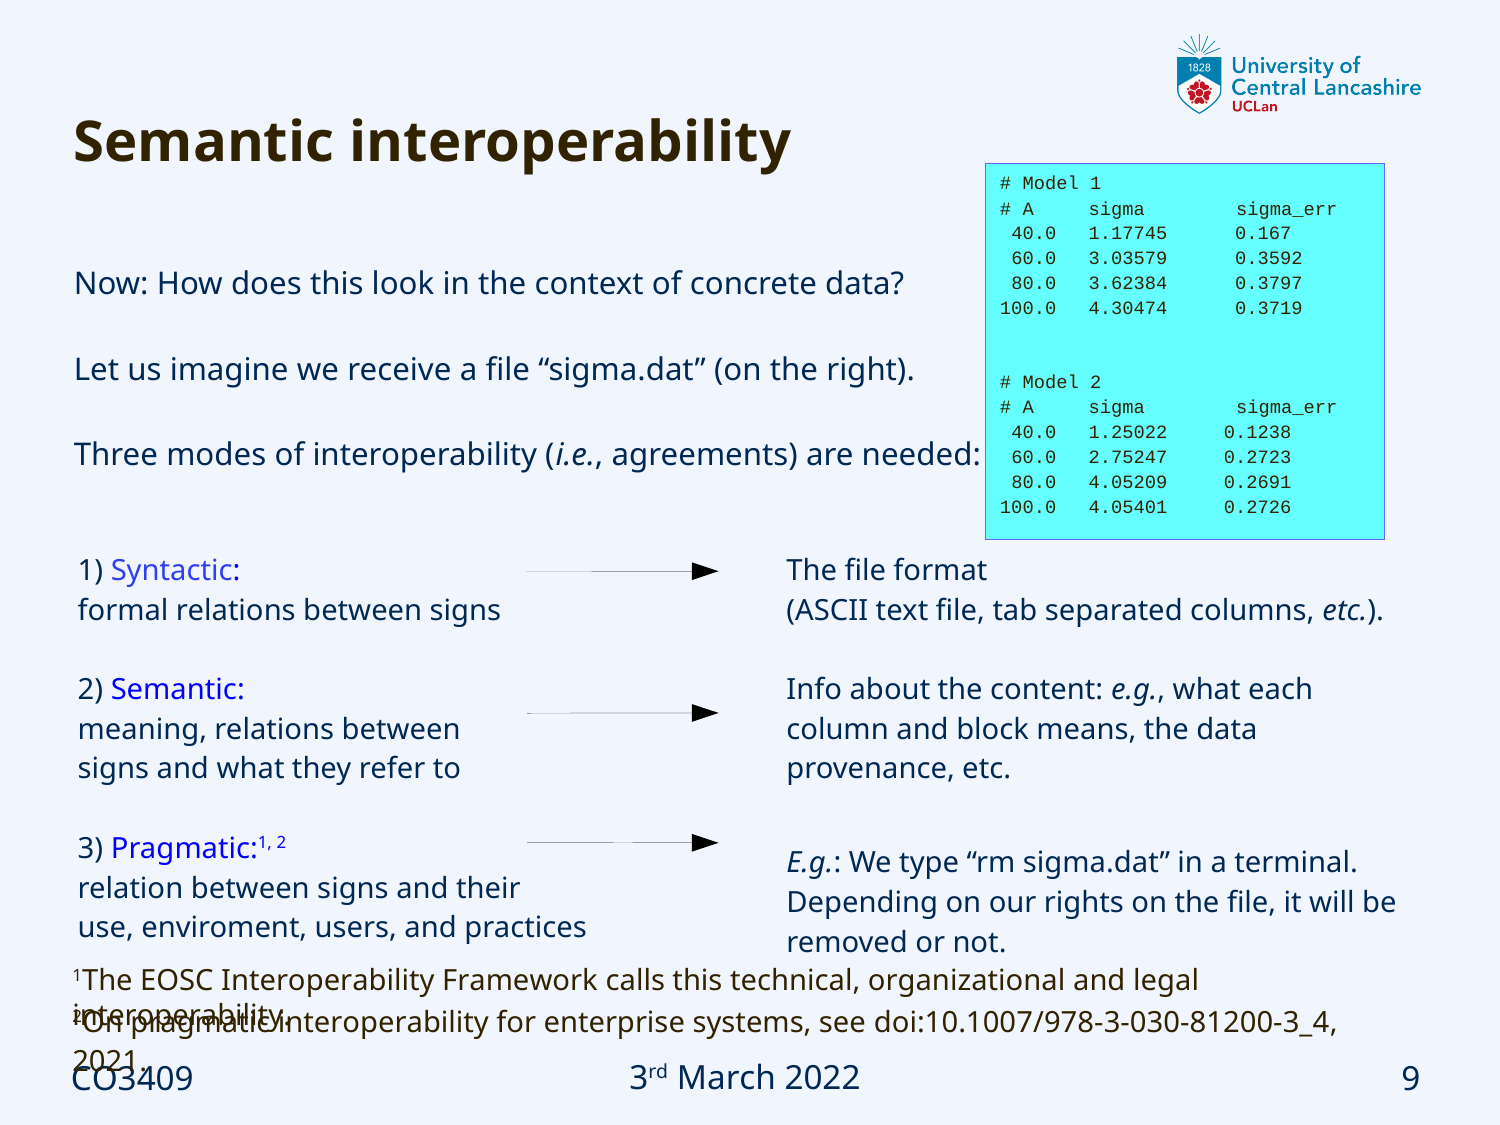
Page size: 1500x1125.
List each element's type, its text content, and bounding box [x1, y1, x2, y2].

text_box The file format (ASCII text file, tab separated columns, etc.). Info about the content: e.g., what each column and block means, the data provenance, etc. E.g.: We type “rm sigma.dat” in a terminal. Depending on our rights on the file, it will be removed or not. [771, 541, 1432, 966]
text_box 1) Syntactic: formal relations between signs 2) Semantic: meaning, relations between signs and what they refer to 3) Pragmatic:1, 2 relation between signs and their use, enviroment, users, and practices [63, 541, 760, 954]
text_box # Model 1 # A sigma sigma_err 40.0 1.17745 0.167 60.0 3.03579 0.3592 80.0 3.62384 0.3797 100.0 4.30474 0.3719 # Model 2 # A sigma sigma_err 40.0 1.25022 0.1238 60.0 2.75247 0.2723 80.0 4.05209 0.2691 100.0 4.05401 0.2726 [985, 163, 1385, 540]
text_box Now: How does this look in the context of concrete data? Let us imagine we receive a file “sigma.dat” (on the right). Three modes of interoperability (i.e., agreements) are needed: [59, 253, 985, 483]
title Semantic interoperability [58, 93, 1475, 186]
picture [1177, 34, 1421, 93]
text_box 1The EOSC Interoperability Framework calls this technical, organizational and legal interoperability. [57, 954, 1420, 1013]
text_box 2On pragmatic interoperability for enterprise systems, see doi:10.1007/978-3-030-81200-3_4, 2021. [57, 1013, 1420, 1054]
